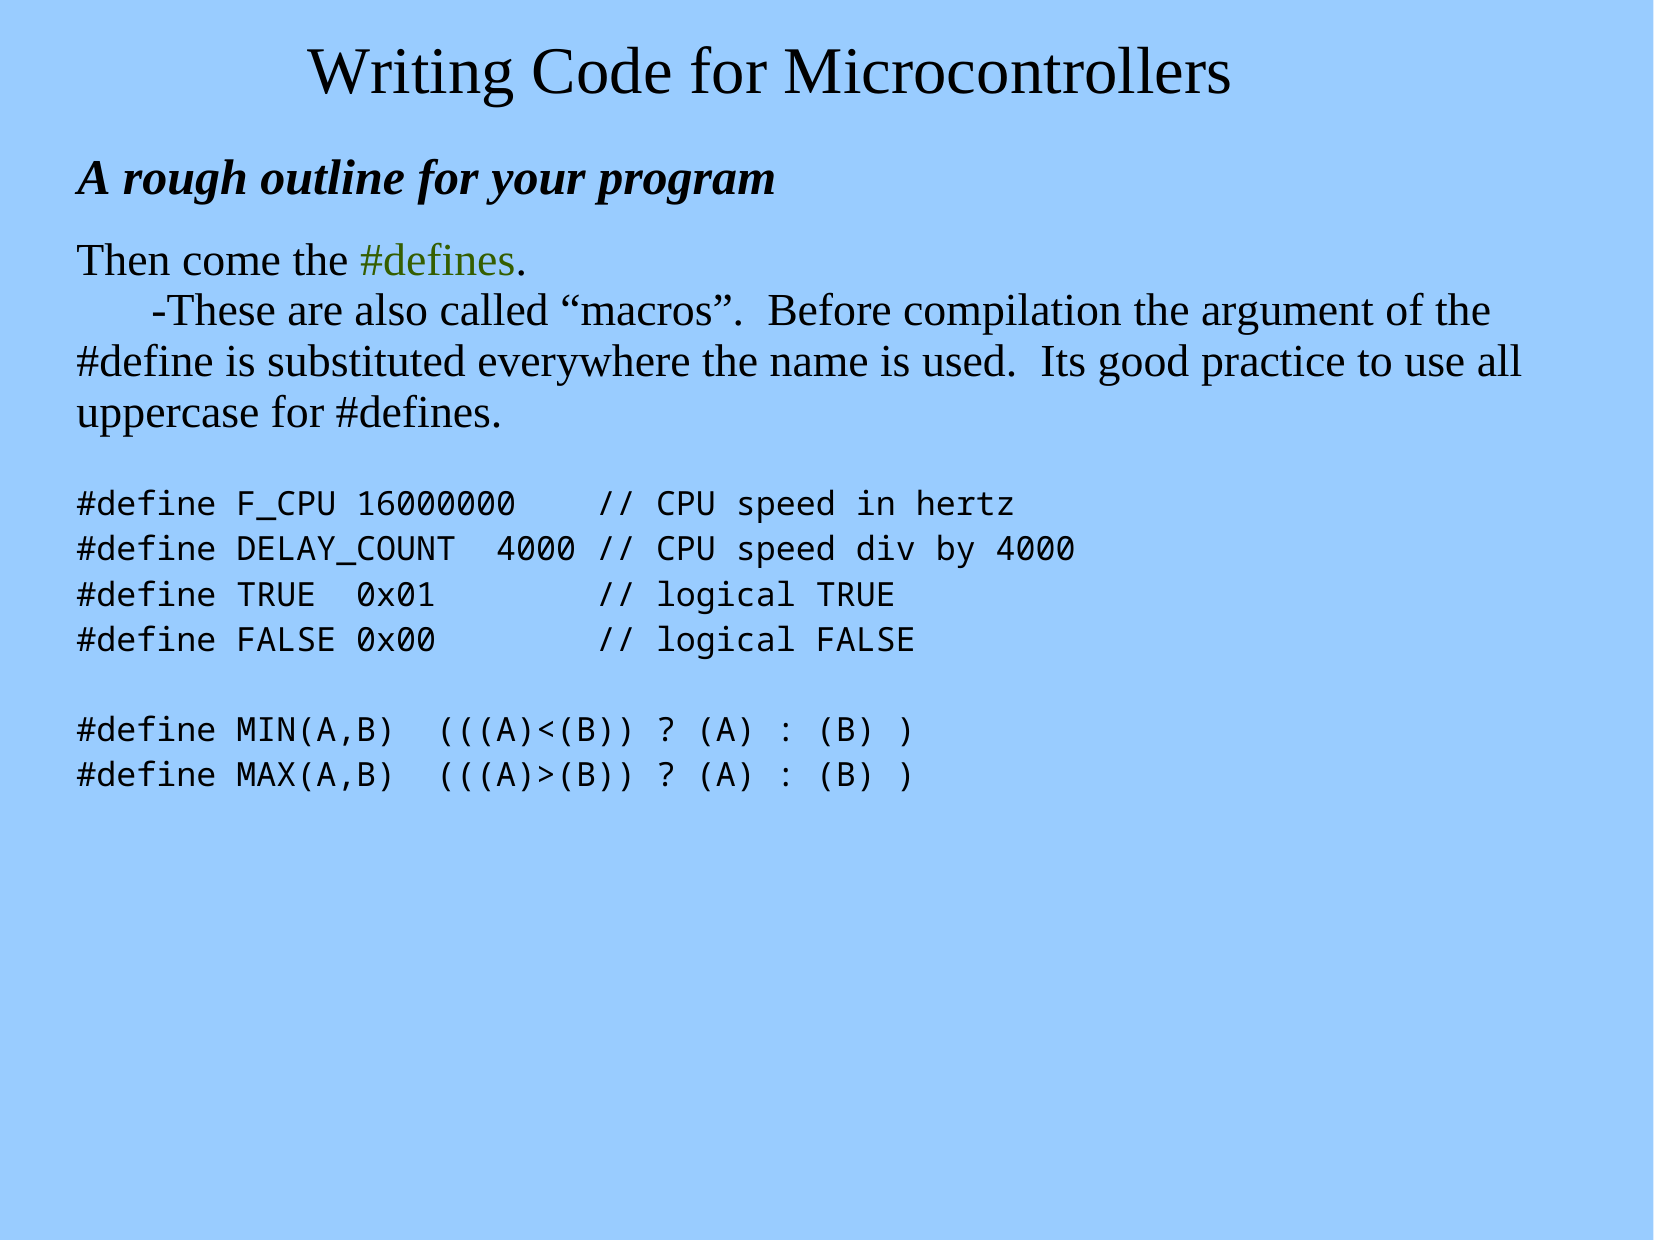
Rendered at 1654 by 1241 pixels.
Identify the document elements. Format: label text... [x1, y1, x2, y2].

text_box Writing Code for Microcontrollers [307, 33, 1235, 108]
text_box Then come the #defines. -These are also called “macros”. Before compilation the argument of the #define is substituted everywhere the name is used. Its good practice to use all uppercase for #defines. #define F_CPU 16000000 // CPU speed in hertz #define DELAY_COUNT 4000 // CPU speed div by 4000 #define TRUE 0x01 // logical TRUE #define FALSE 0x00 // logical FALSE #define MIN(A,B) (((A)<(B)) ? (A) : (B) ) #define MAX(A,B) (((A)>(B)) ? (A) : (B) ) [76, 234, 1543, 1199]
text_box A rough outline for your program [77, 150, 808, 206]
text_box [75, 225, 1538, 1126]
